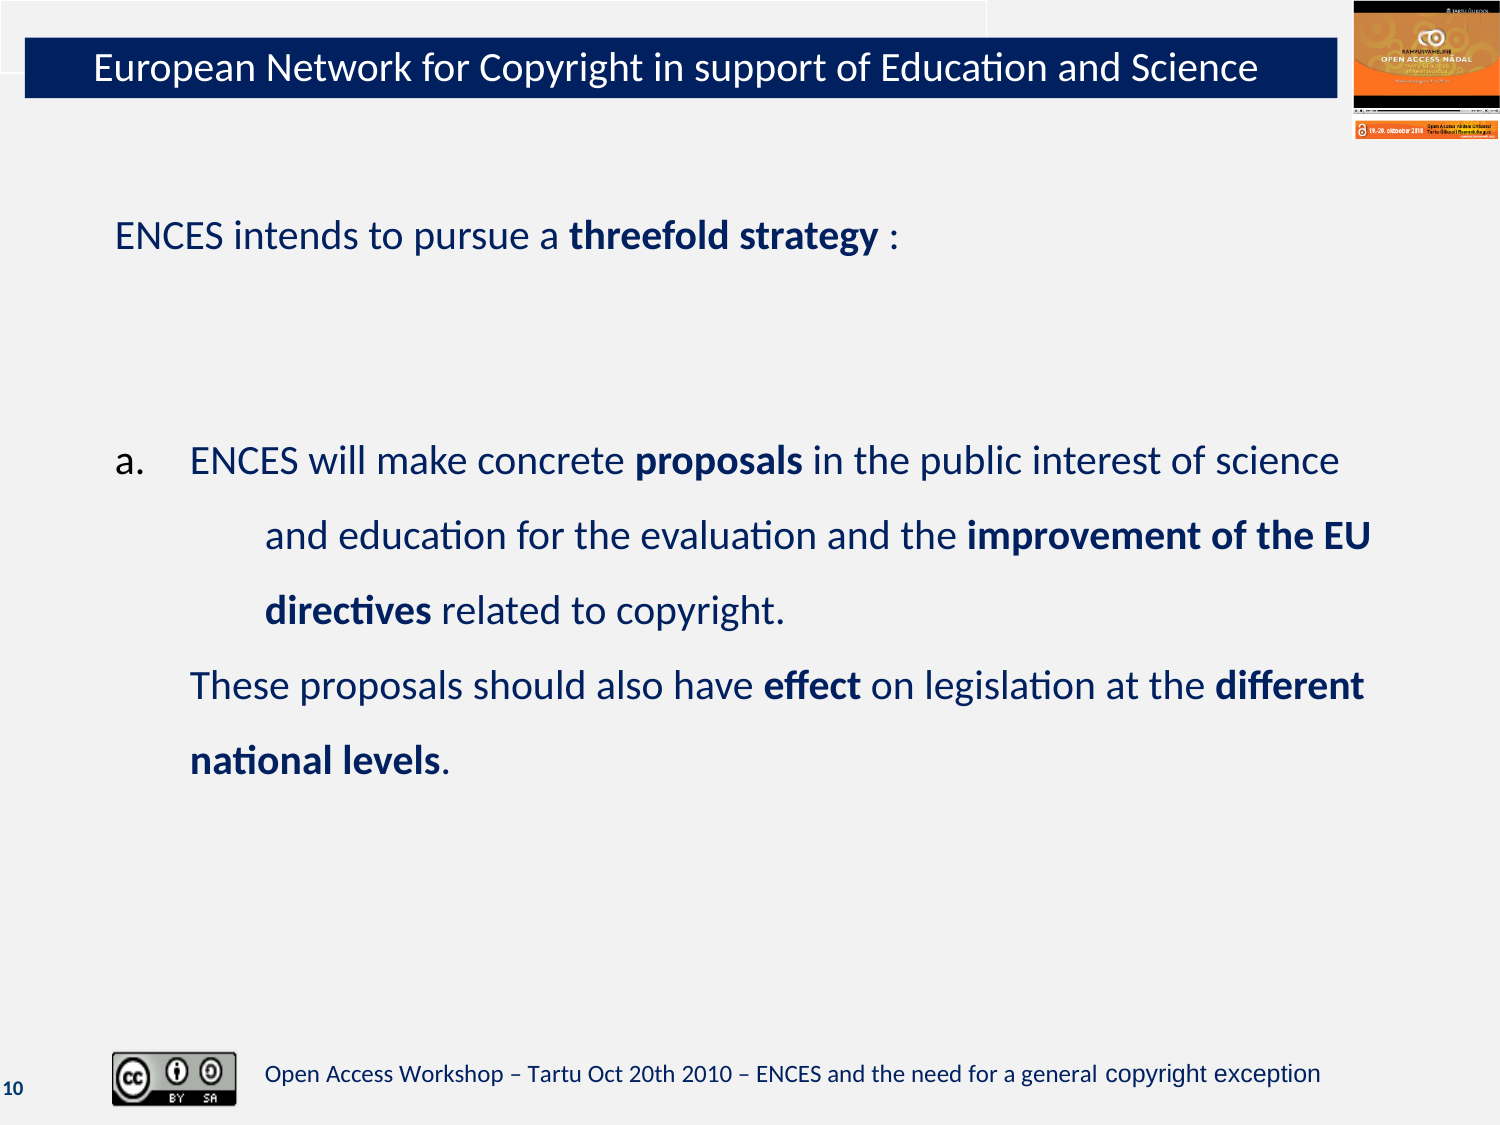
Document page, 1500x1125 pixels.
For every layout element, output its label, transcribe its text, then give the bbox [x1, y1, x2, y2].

text_box European Network for Copyright in support of Education and Science [24, 37, 1338, 99]
text_box ENCES intends to pursue a threefold strategy : ENCES will make concrete proposals in the public interest of science and education for the evaluation and the improvement of the EU directives related to copyright. These proposals should also have effect on legislation at the different national levels. [99, 174, 1413, 847]
